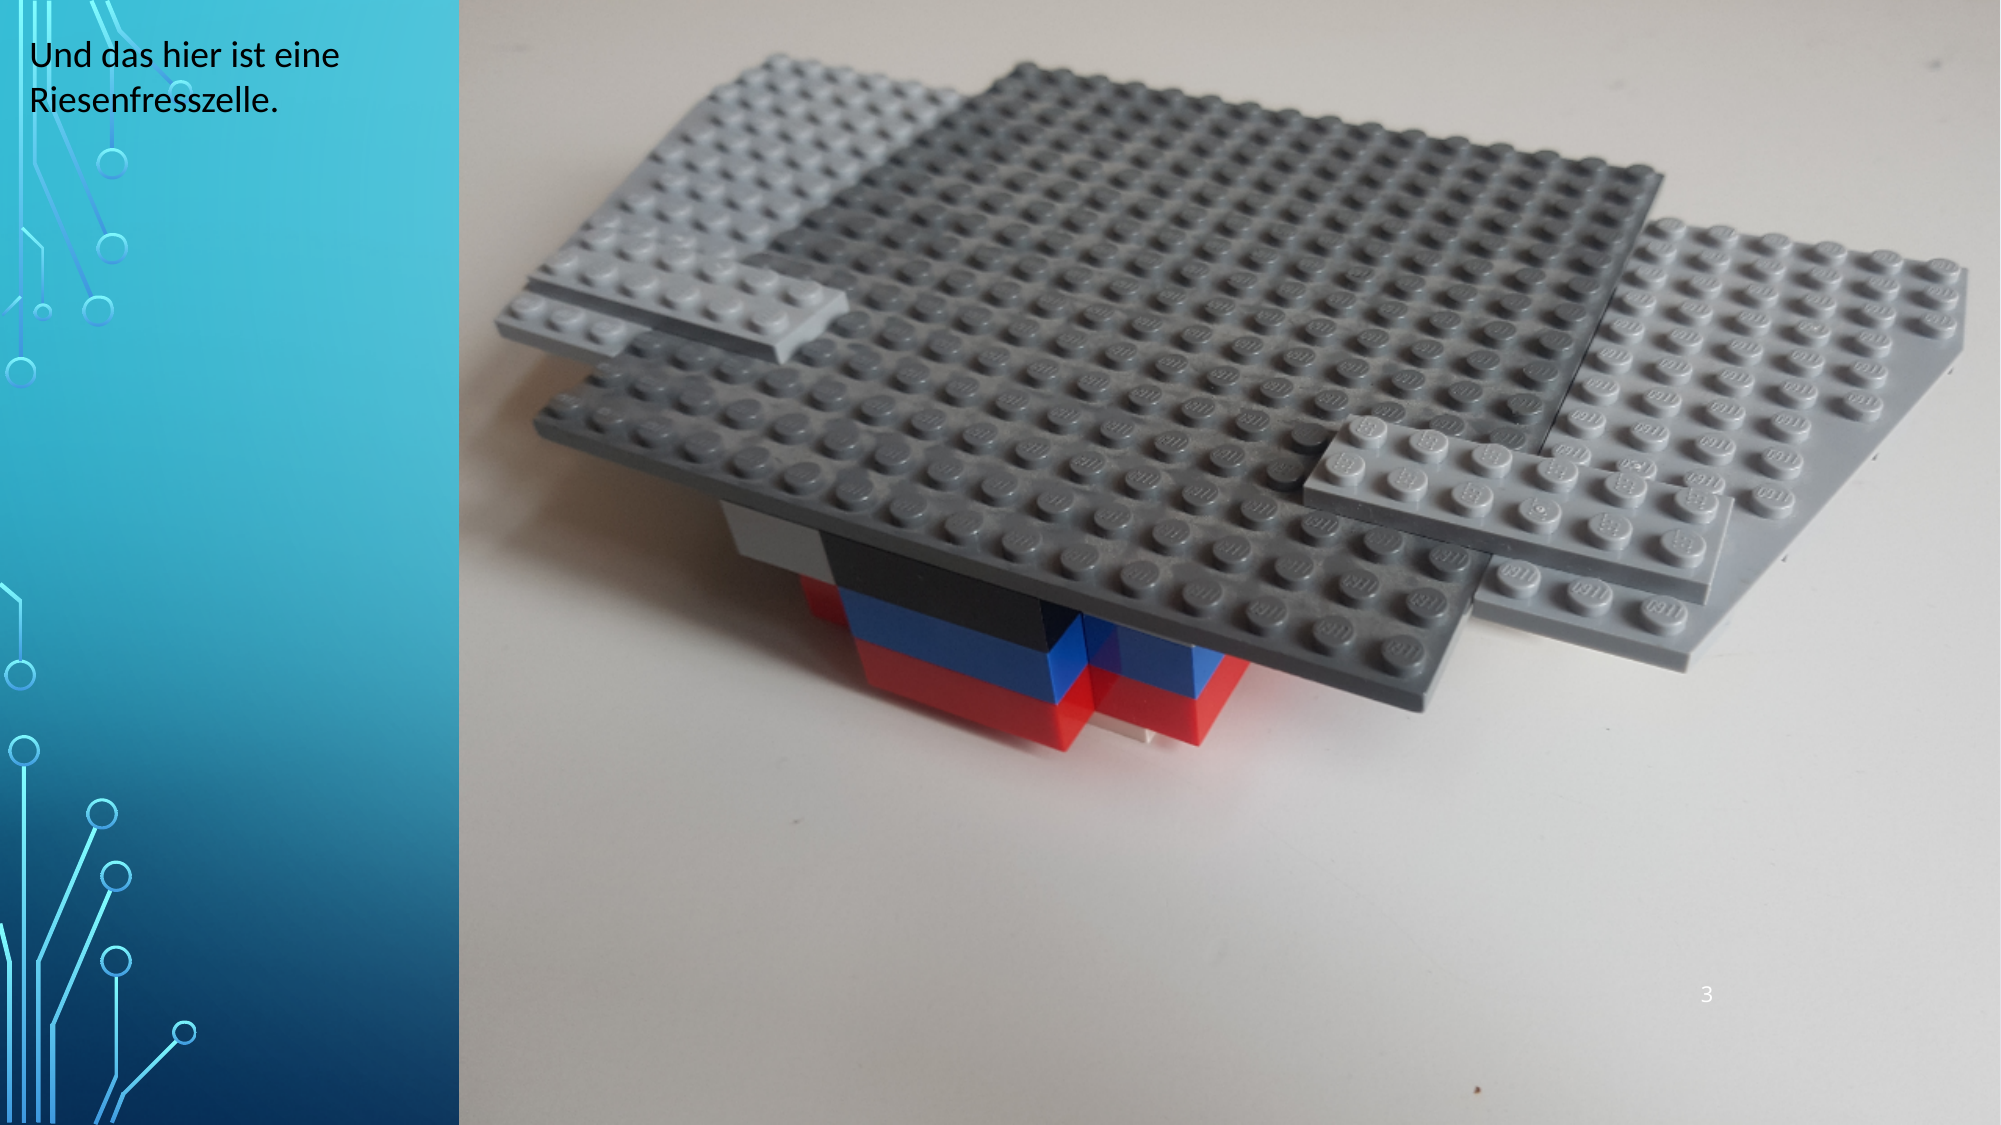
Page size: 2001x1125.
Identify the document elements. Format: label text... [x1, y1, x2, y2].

picture [459, 0, 2000, 1125]
text_box [1685, 965, 1813, 1025]
text_box Und das hier ist eine Riesenfresszelle. [14, 22, 445, 129]
